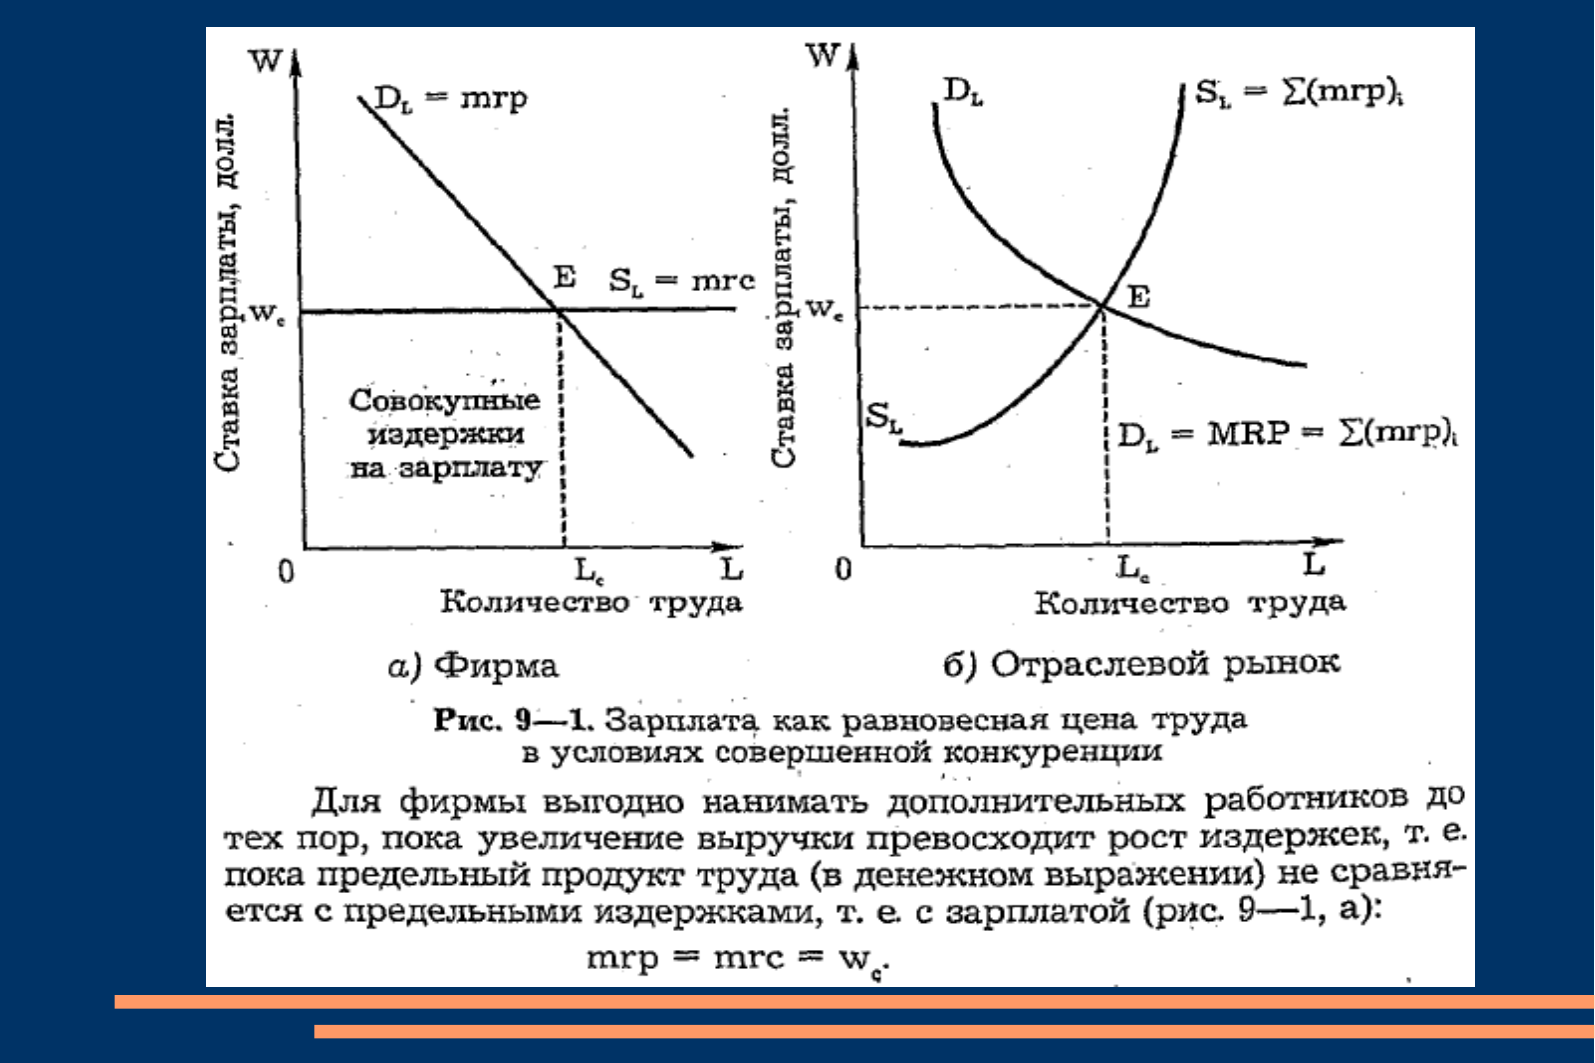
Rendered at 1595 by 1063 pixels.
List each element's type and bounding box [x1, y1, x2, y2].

picture [206, 27, 1475, 988]
